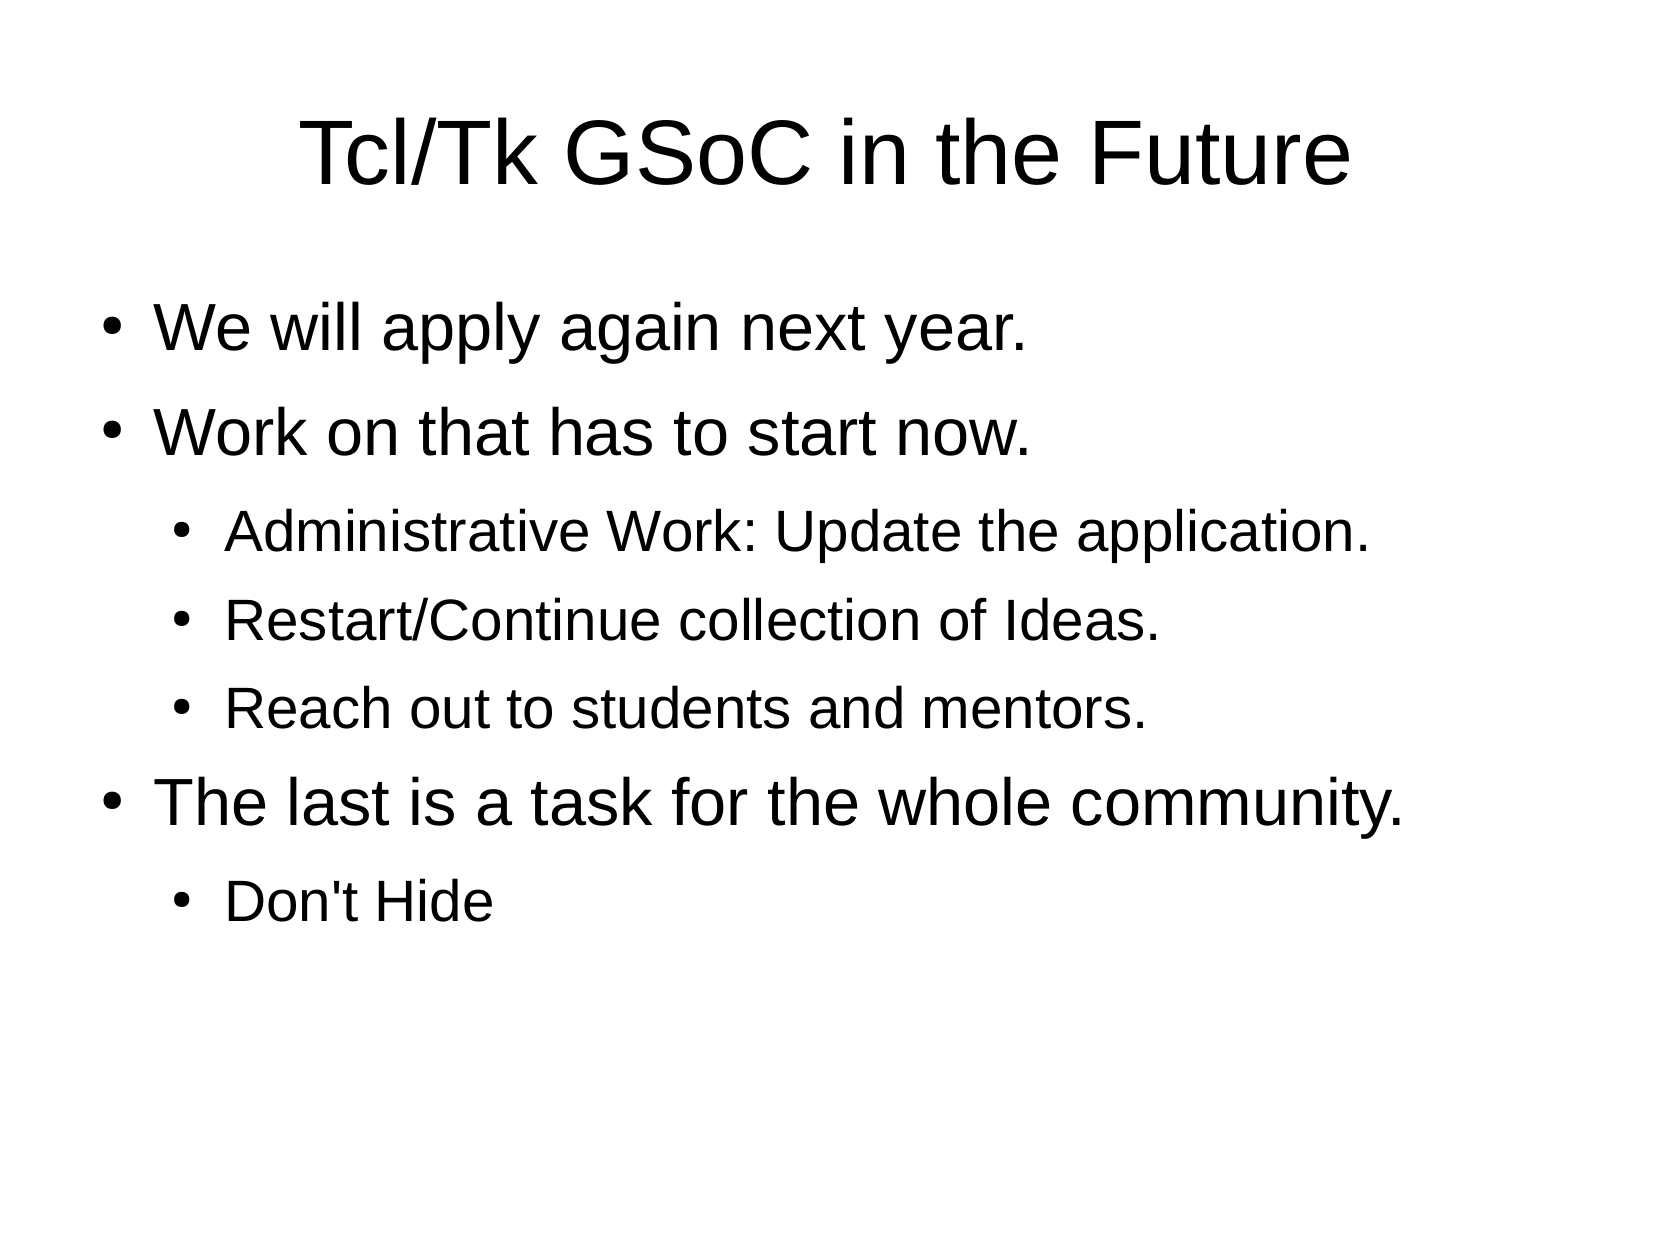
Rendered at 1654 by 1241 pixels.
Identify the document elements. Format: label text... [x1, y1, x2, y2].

list We will apply again next year. Work on that has to start now. Administrative Work: Update the application. Restart/Continue collection of Ideas. Reach out to students and mentors. The last is a task for the whole community. Don't Hide [82, 290, 1571, 1094]
title Tcl/Tk GSoC in the Future [82, 56, 1571, 250]
